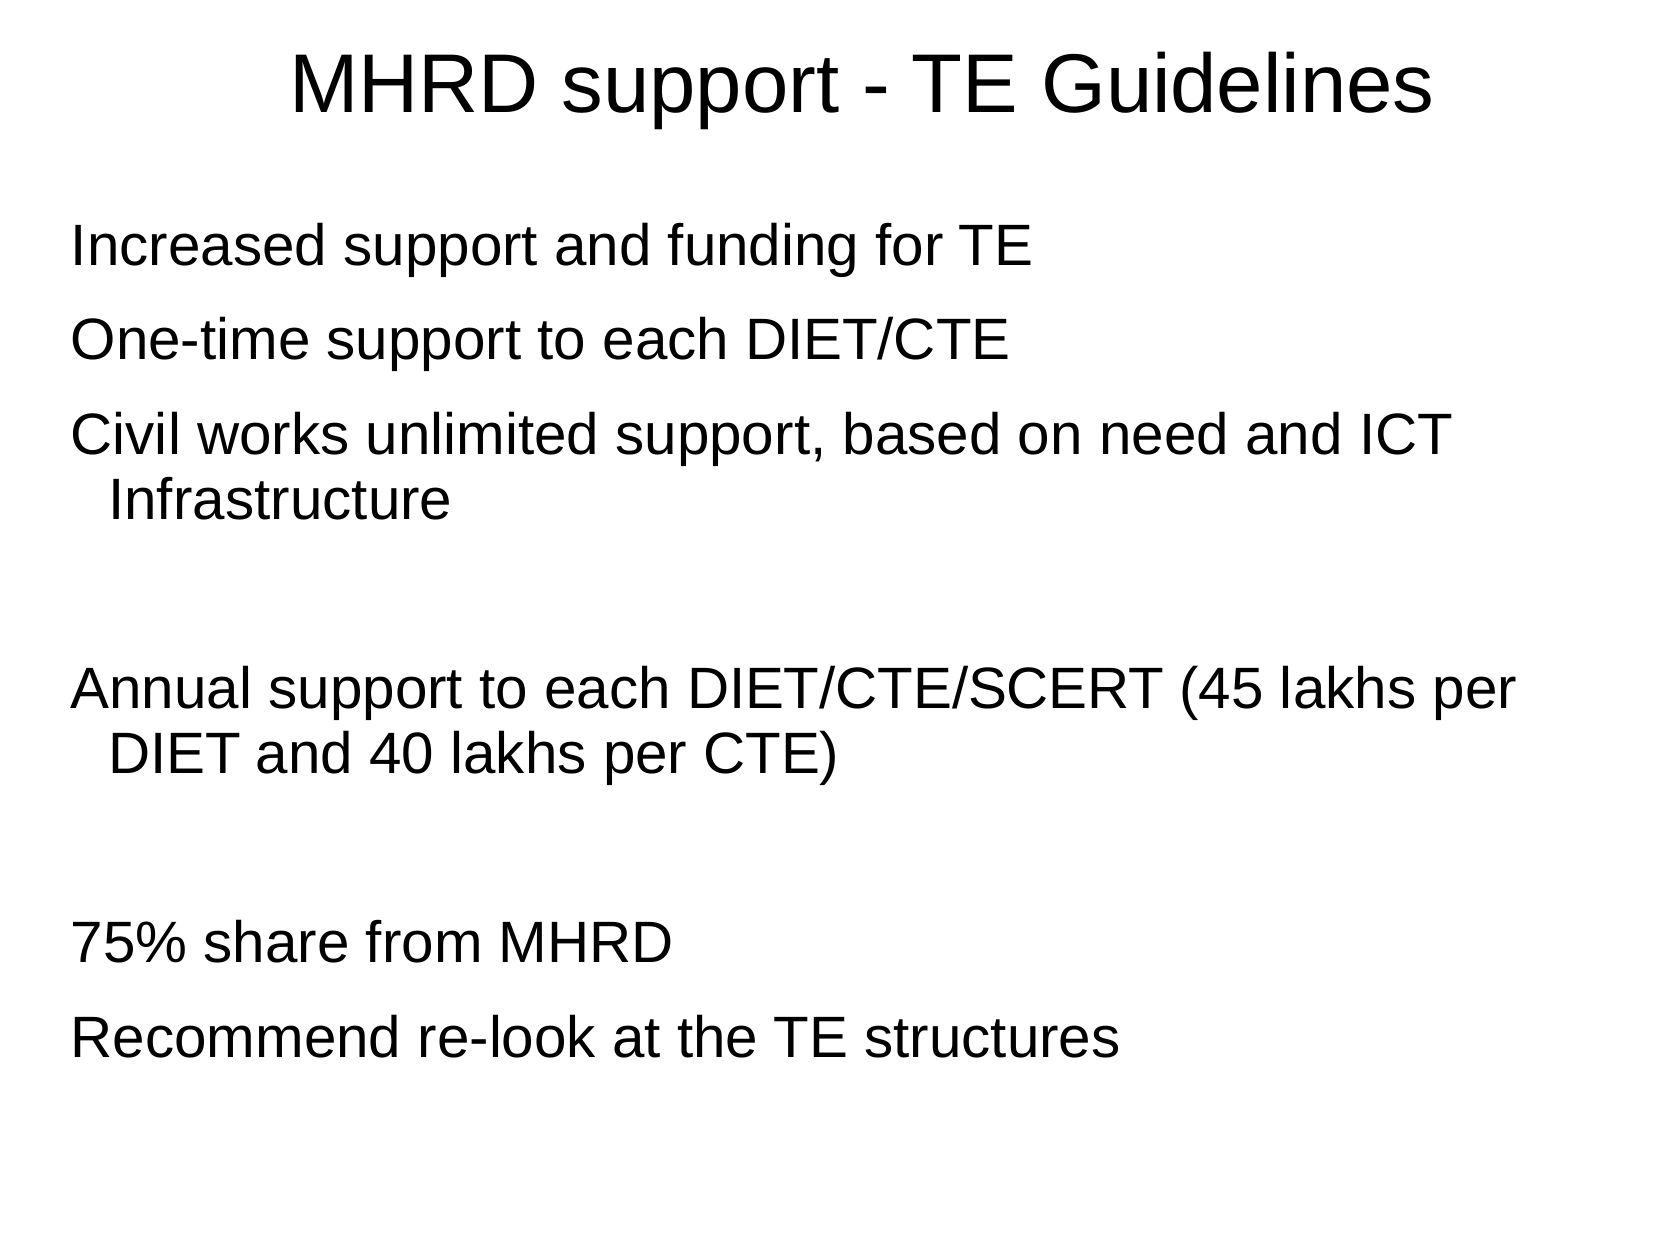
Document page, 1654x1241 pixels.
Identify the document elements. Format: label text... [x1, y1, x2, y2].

list Increased support and funding for TE One-time support to each DIET/CTE Civil works unlimited support, based on need and ICT Infrastructure Annual support to each DIET/CTE/SCERT (45 lakhs per DIET and 40 lakhs per CTE) 75% share from MHRD Recommend re-look at the TE structures [70, 212, 1560, 1183]
title MHRD support - TE Guidelines [82, 19, 1571, 148]
